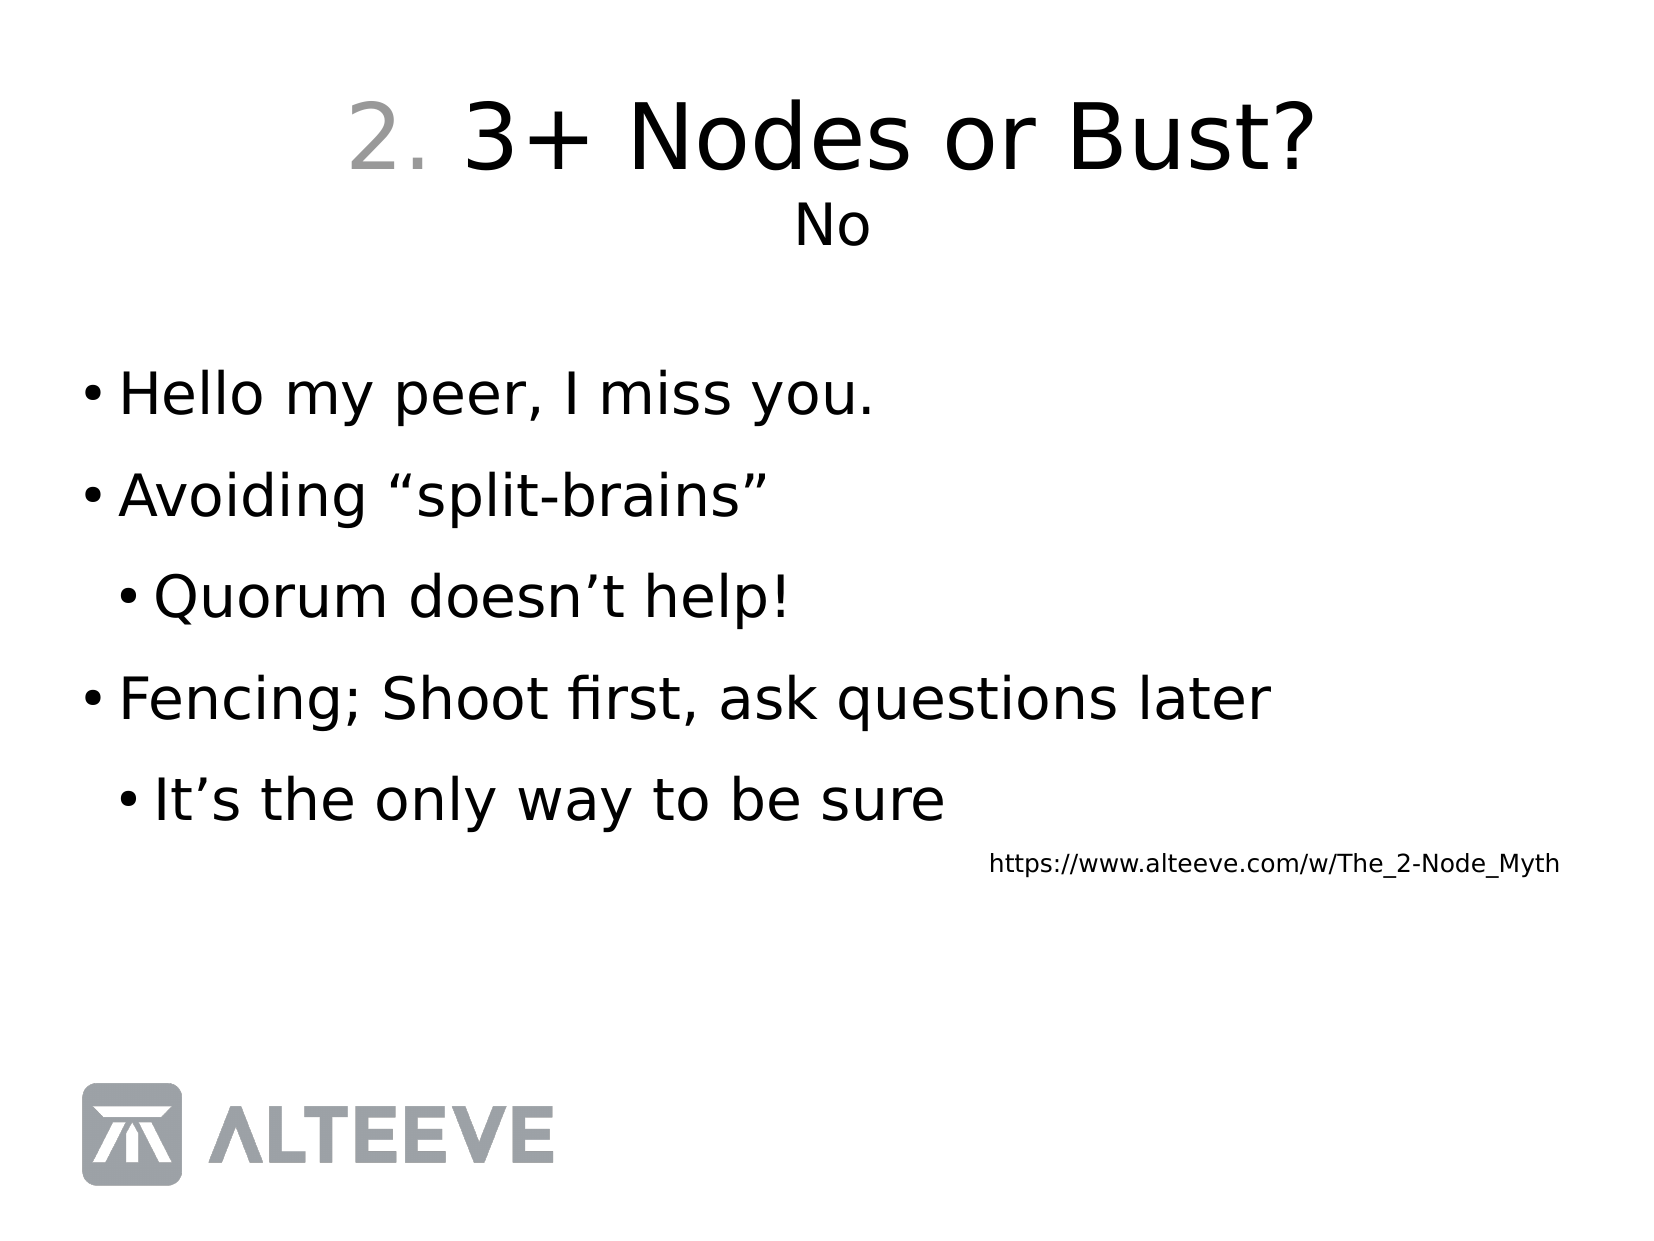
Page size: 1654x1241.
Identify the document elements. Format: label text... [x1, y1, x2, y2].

subtitle Hello my peer, I miss you. Avoiding “split-brains” Quorum doesn’t help! Fencing; Shoot first, ask questions later It’s the only way to be sure https://www.alteeve.com/w/The_2-Node_Myth [82, 248, 1571, 969]
text_box 2. 3+ Nodes or Bust? No [283, 76, 1382, 286]
picture [70, 1074, 566, 1193]
